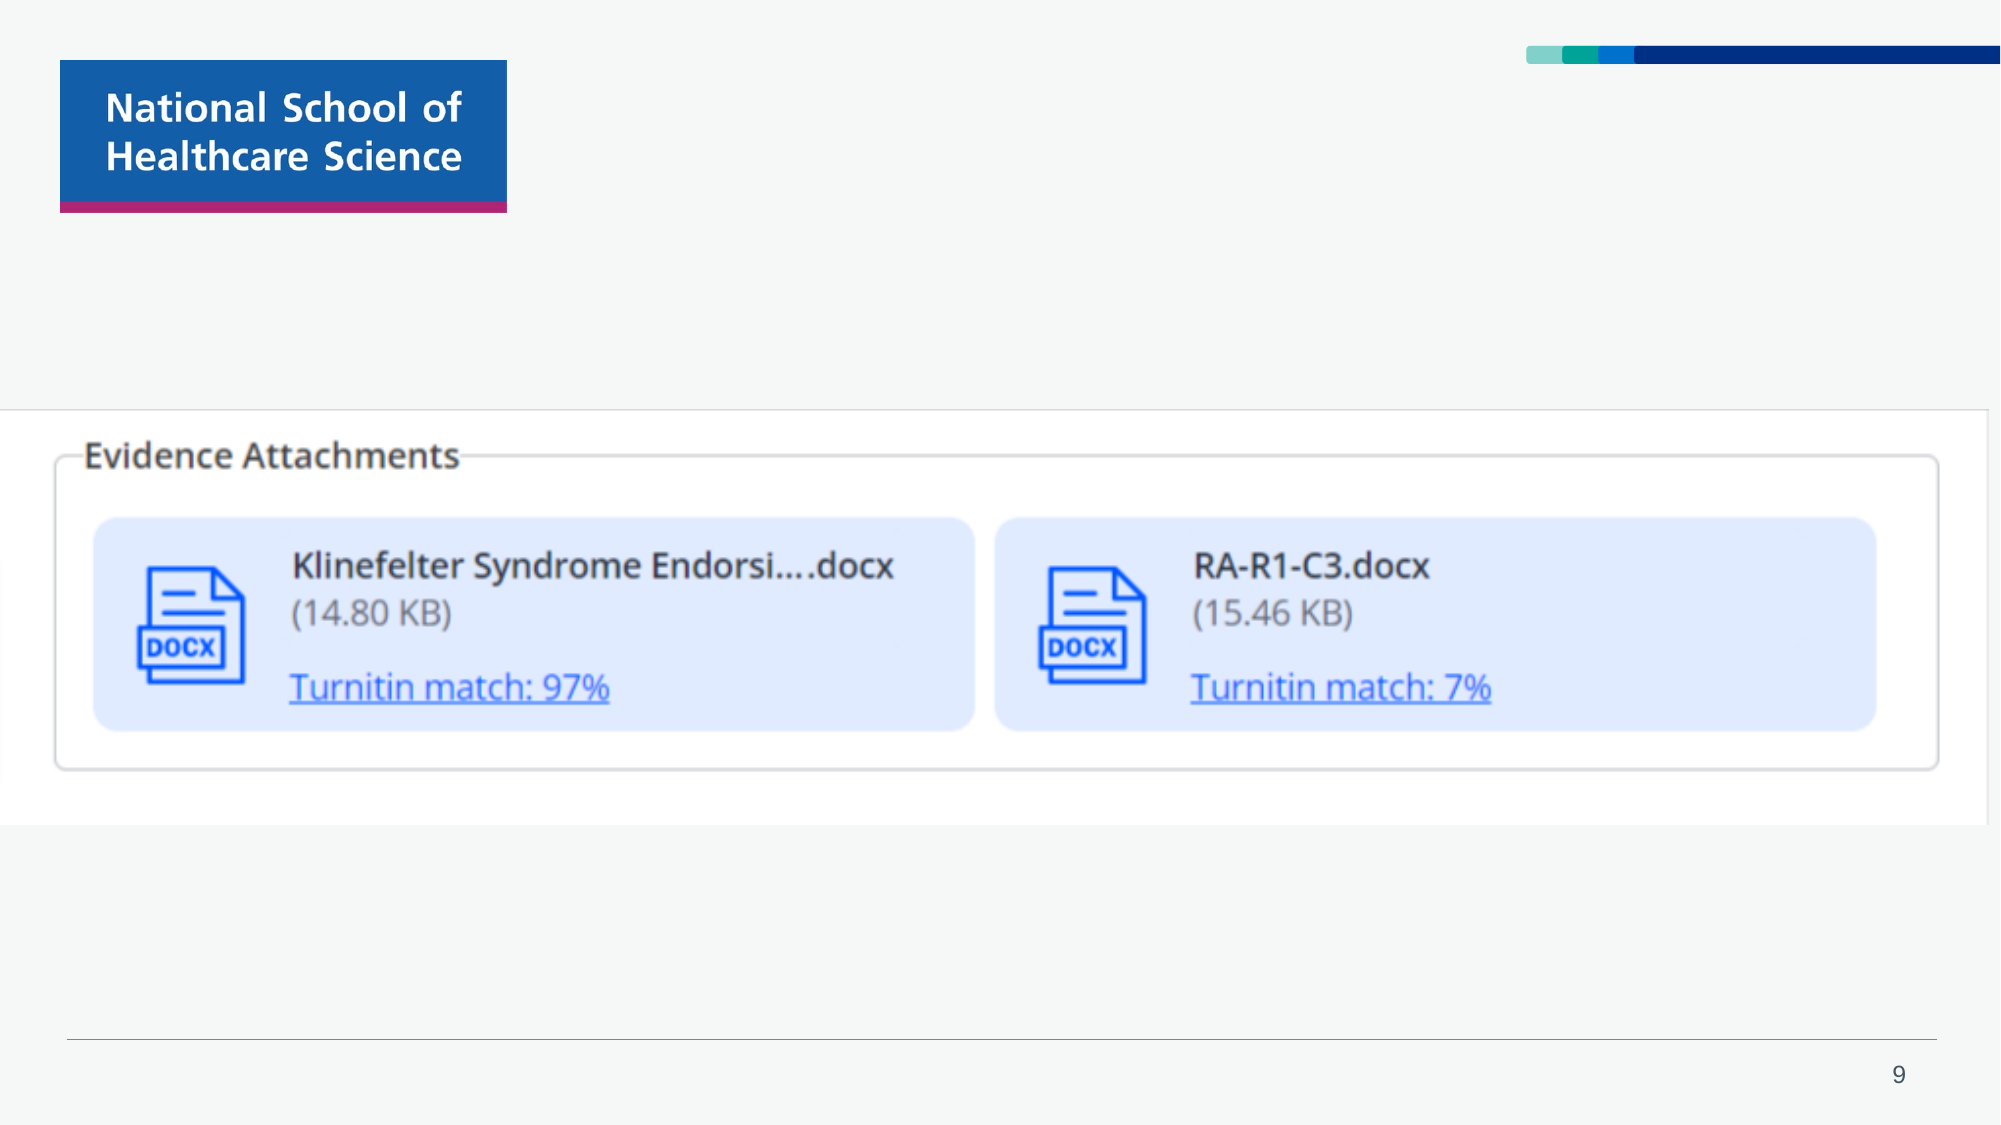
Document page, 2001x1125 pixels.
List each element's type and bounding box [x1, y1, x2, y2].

picture [0, 409, 1989, 826]
picture [60, 60, 507, 213]
